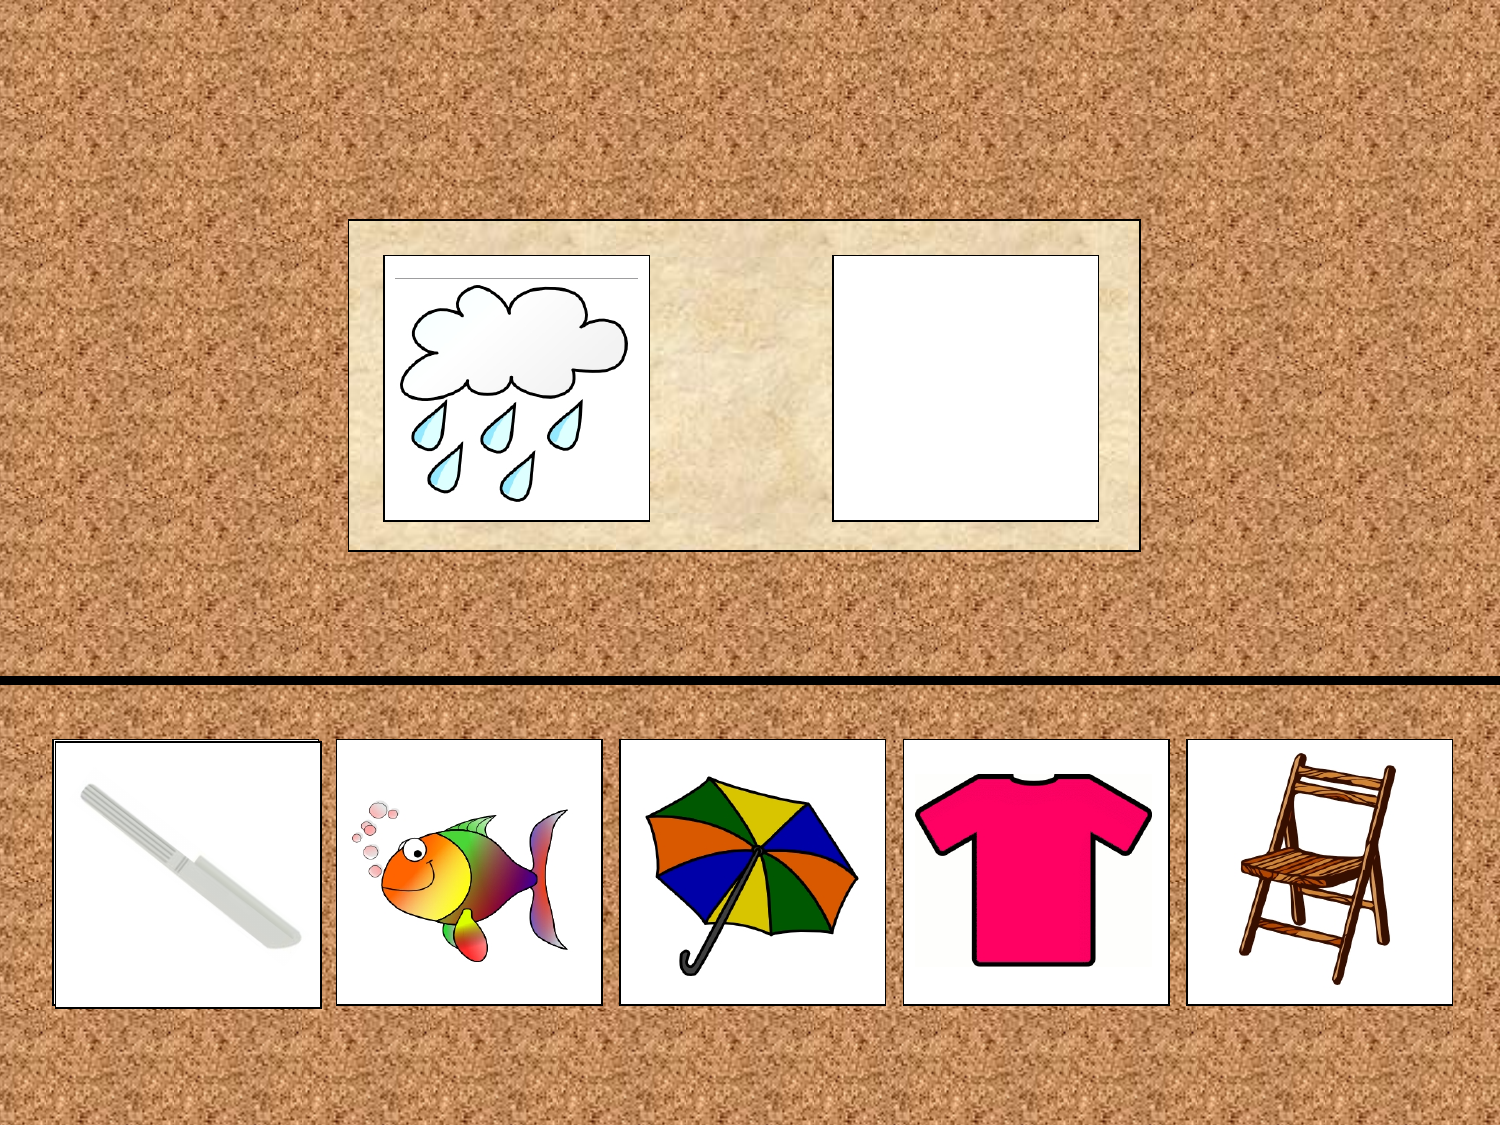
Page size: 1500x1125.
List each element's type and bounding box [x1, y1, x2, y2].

text_box [903, 739, 1170, 1006]
text_box [1186, 739, 1453, 1006]
text_box [336, 739, 603, 1006]
text_box [348, 219, 1140, 551]
text_box [52, 739, 322, 1008]
text_box [619, 739, 886, 1006]
picture [0, 685, 1500, 1125]
picture [0, 0, 1500, 676]
